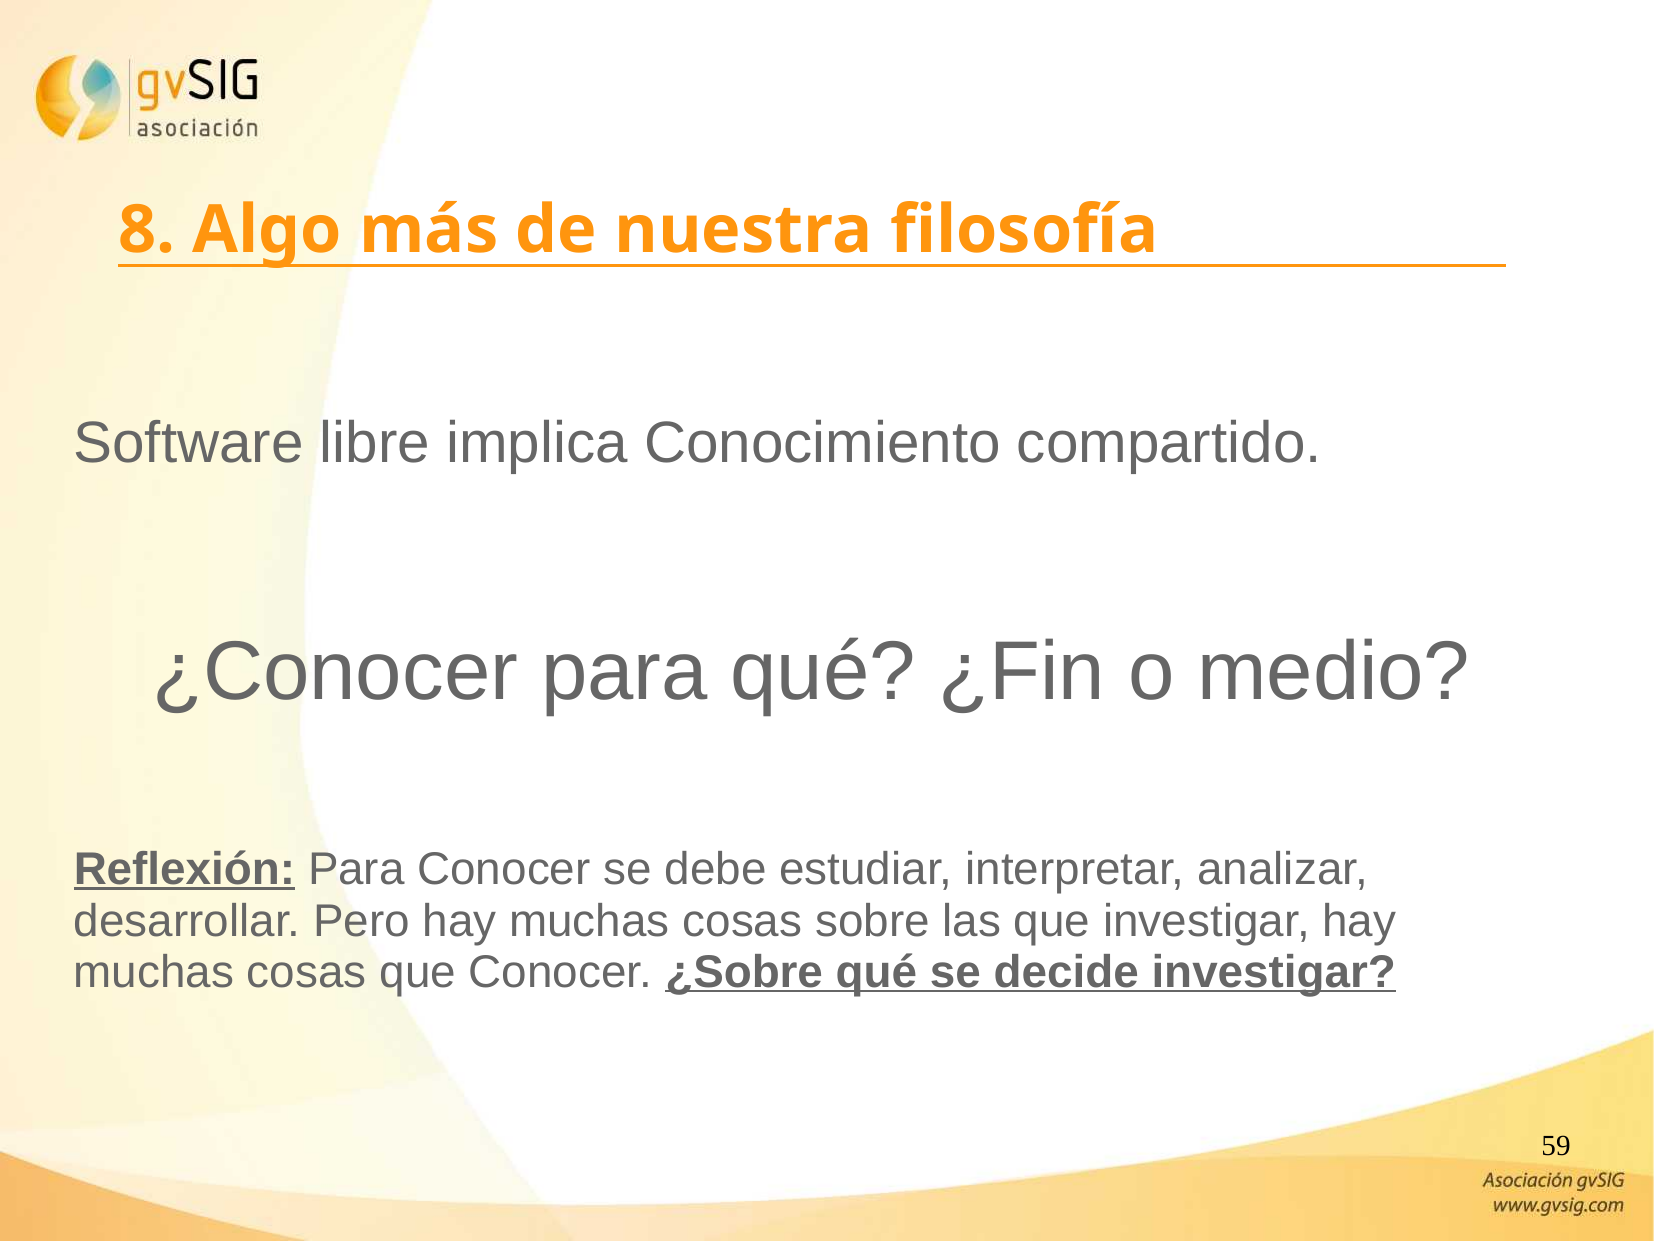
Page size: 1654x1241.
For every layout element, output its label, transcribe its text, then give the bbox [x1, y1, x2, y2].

text_box Software libre implica Conocimiento compartido. ¿Conocer para qué? ¿Fin o medio? Reflexión: Para Conocer se debe estudiar, interpretar, analizar, desarrollar. Pero hay muchas cosas sobre las que investigar, hay muchas cosas que Conocer. ¿Sobre qué se decide investigar? [59, 318, 1565, 1005]
title 8. Algo más de nuestra filosofía [118, 177, 1607, 276]
picture [0, 0, 1654, 1241]
